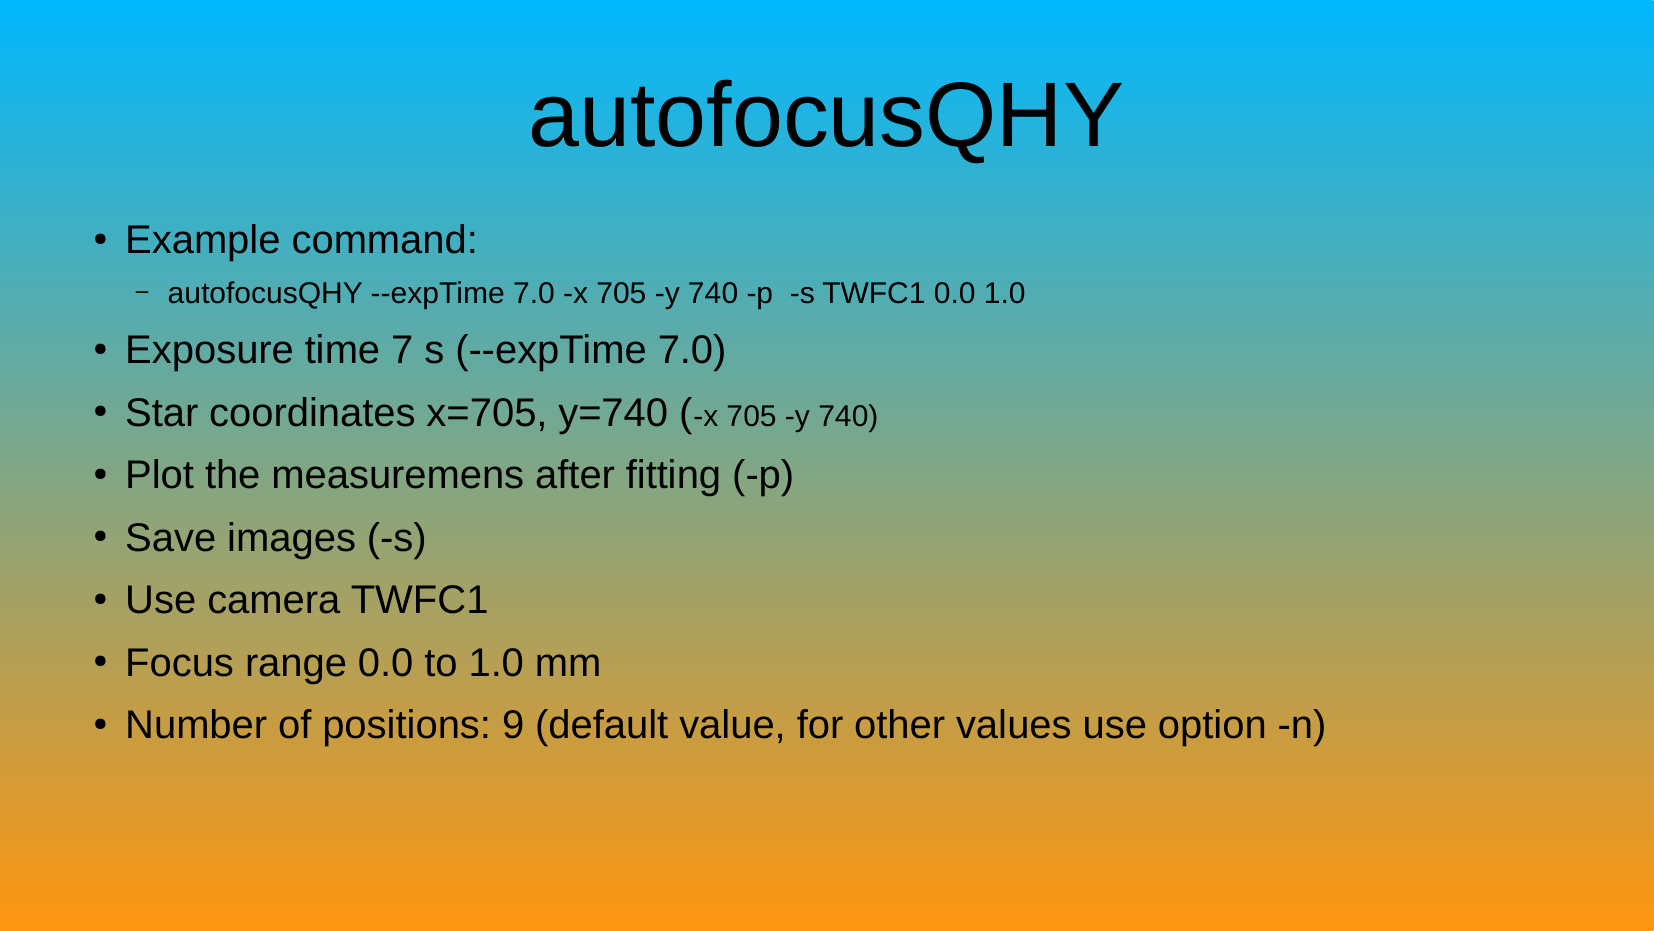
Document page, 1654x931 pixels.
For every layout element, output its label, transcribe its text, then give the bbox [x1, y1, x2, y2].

title autofocusQHY [82, 37, 1571, 193]
list Example command: autofocusQHY --expTime 7.0 -x 705 -y 740 -p -s TWFC1 0.0 1.0 Exposure time 7 s (--expTime 7.0) Star coordinates x=705, y=740 (-x 705 -y 740) Plot the measuremens after fitting (-p) Save images (-s) Use camera TWFC1 Focus range 0.0 to 1.0 mm Number of positions: 9 (default value, for other values use option -n) [82, 217, 1571, 758]
